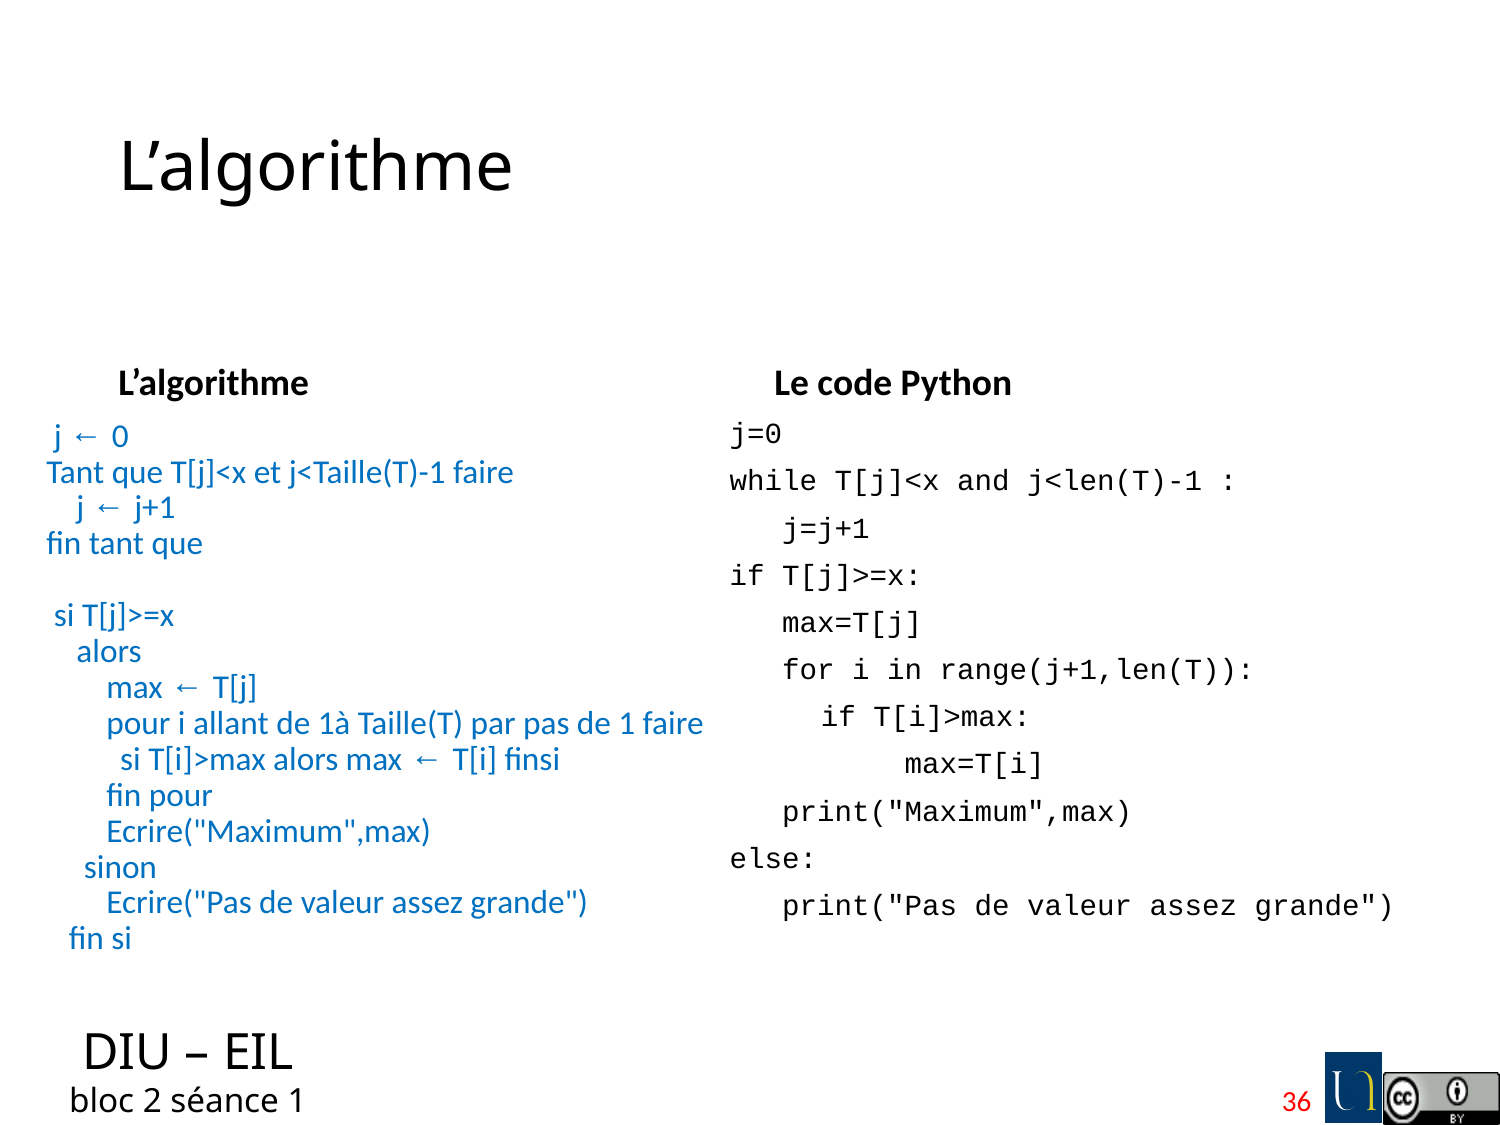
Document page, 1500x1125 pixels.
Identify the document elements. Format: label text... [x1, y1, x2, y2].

list j ← 0 Tant que T[j]<x et j<Taille(T)-1 faire j ← j+1 fin tant que si T[j]>=x alors max ← T[j] pour i allant de 1à Taille(T) par pas de 1 faire si T[i]>max alors max ← T[i] finsi fin pour Ecrire("Maximum",max) sinon Ecrire("Pas de valeur assez grande") fin si [31, 410, 714, 1016]
picture [1383, 1072, 1500, 1125]
list j=0 while T[j]<x and j<len(T)-1 : j=j+1 if T[j]>=x: max=T[j] for i in range(j+1,len(T)): if T[i]>max: max=T[i] print("Maximum",max) else: print("Pas de valeur assez grande") [714, 410, 1500, 1016]
list L’algorithme [103, 275, 738, 410]
picture [1325, 1052, 1382, 1123]
list Le code Python [759, 275, 1398, 410]
slide_number <numéro> [1240, 1070, 1327, 1125]
title L’algorithme [103, 59, 1398, 278]
